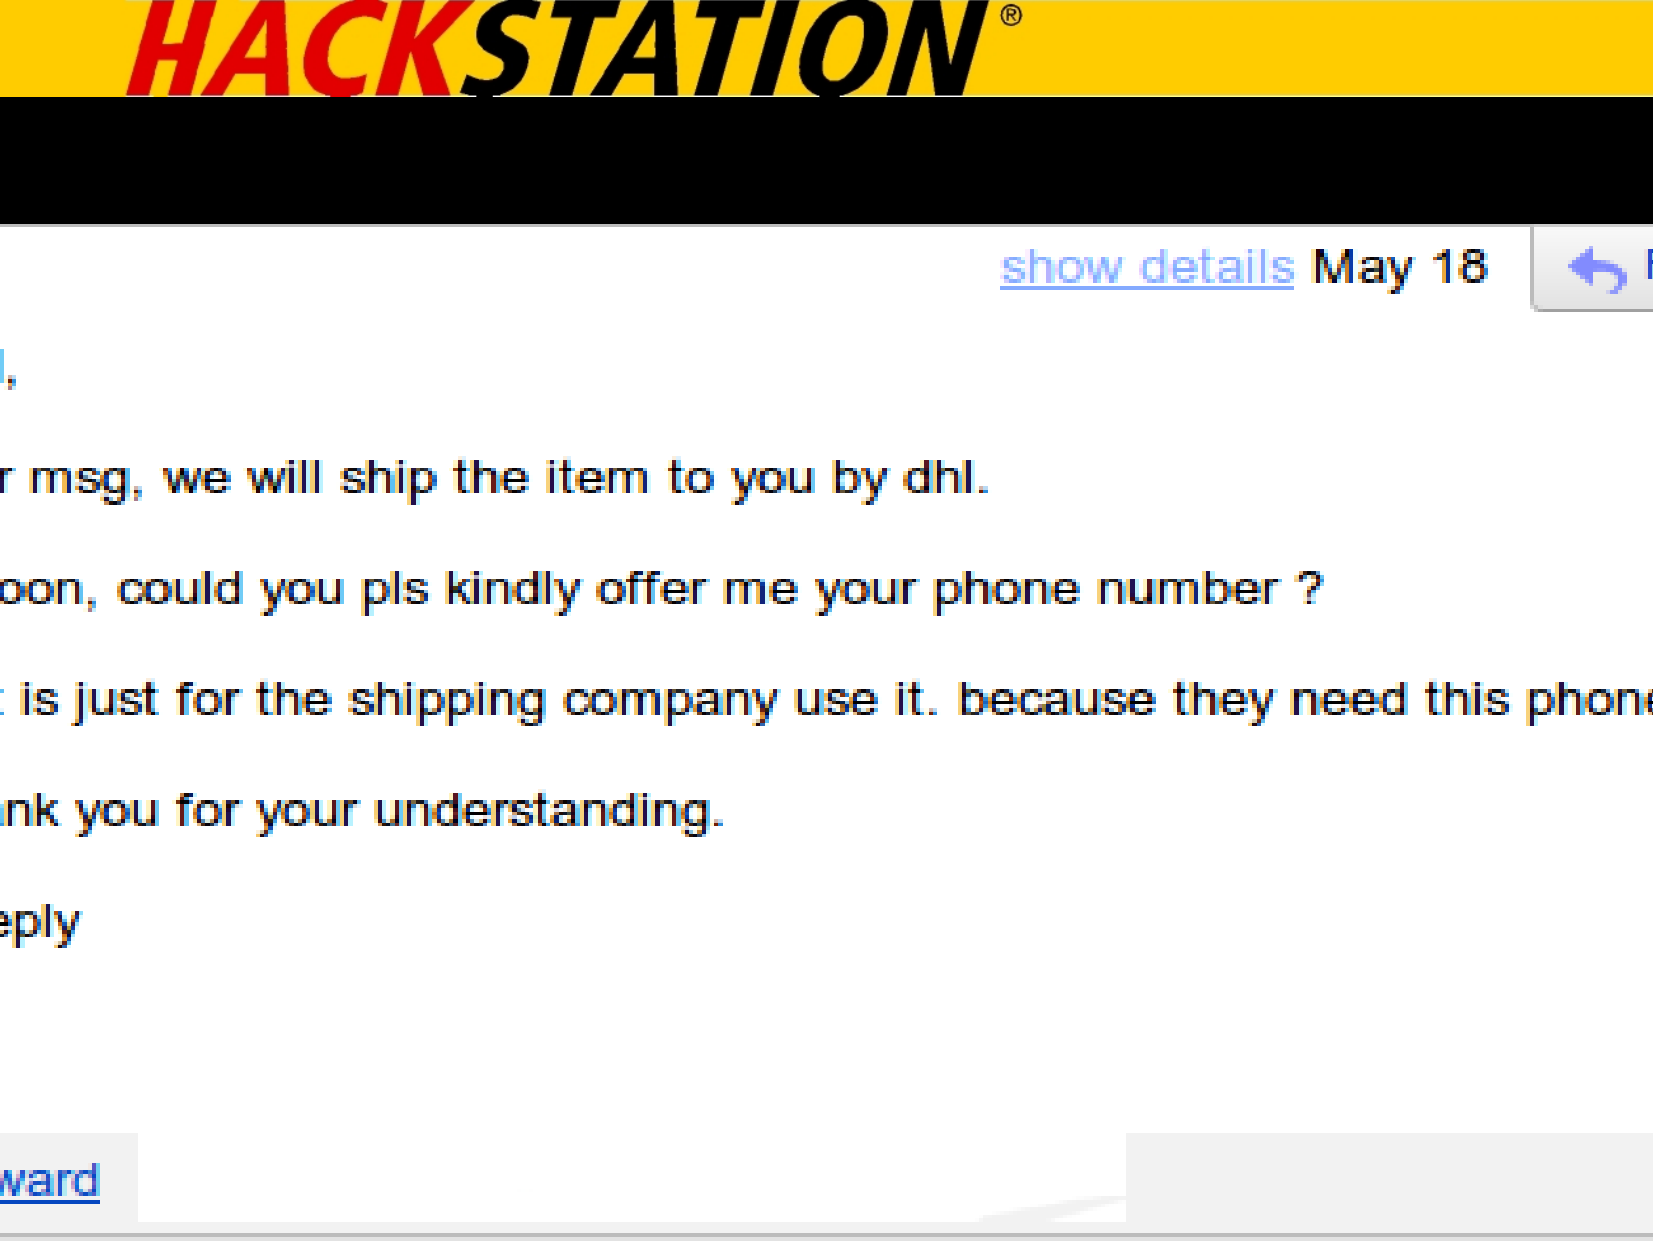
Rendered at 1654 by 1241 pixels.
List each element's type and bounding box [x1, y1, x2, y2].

picture [0, 224, 1653, 1241]
picture [0, 0, 1653, 97]
